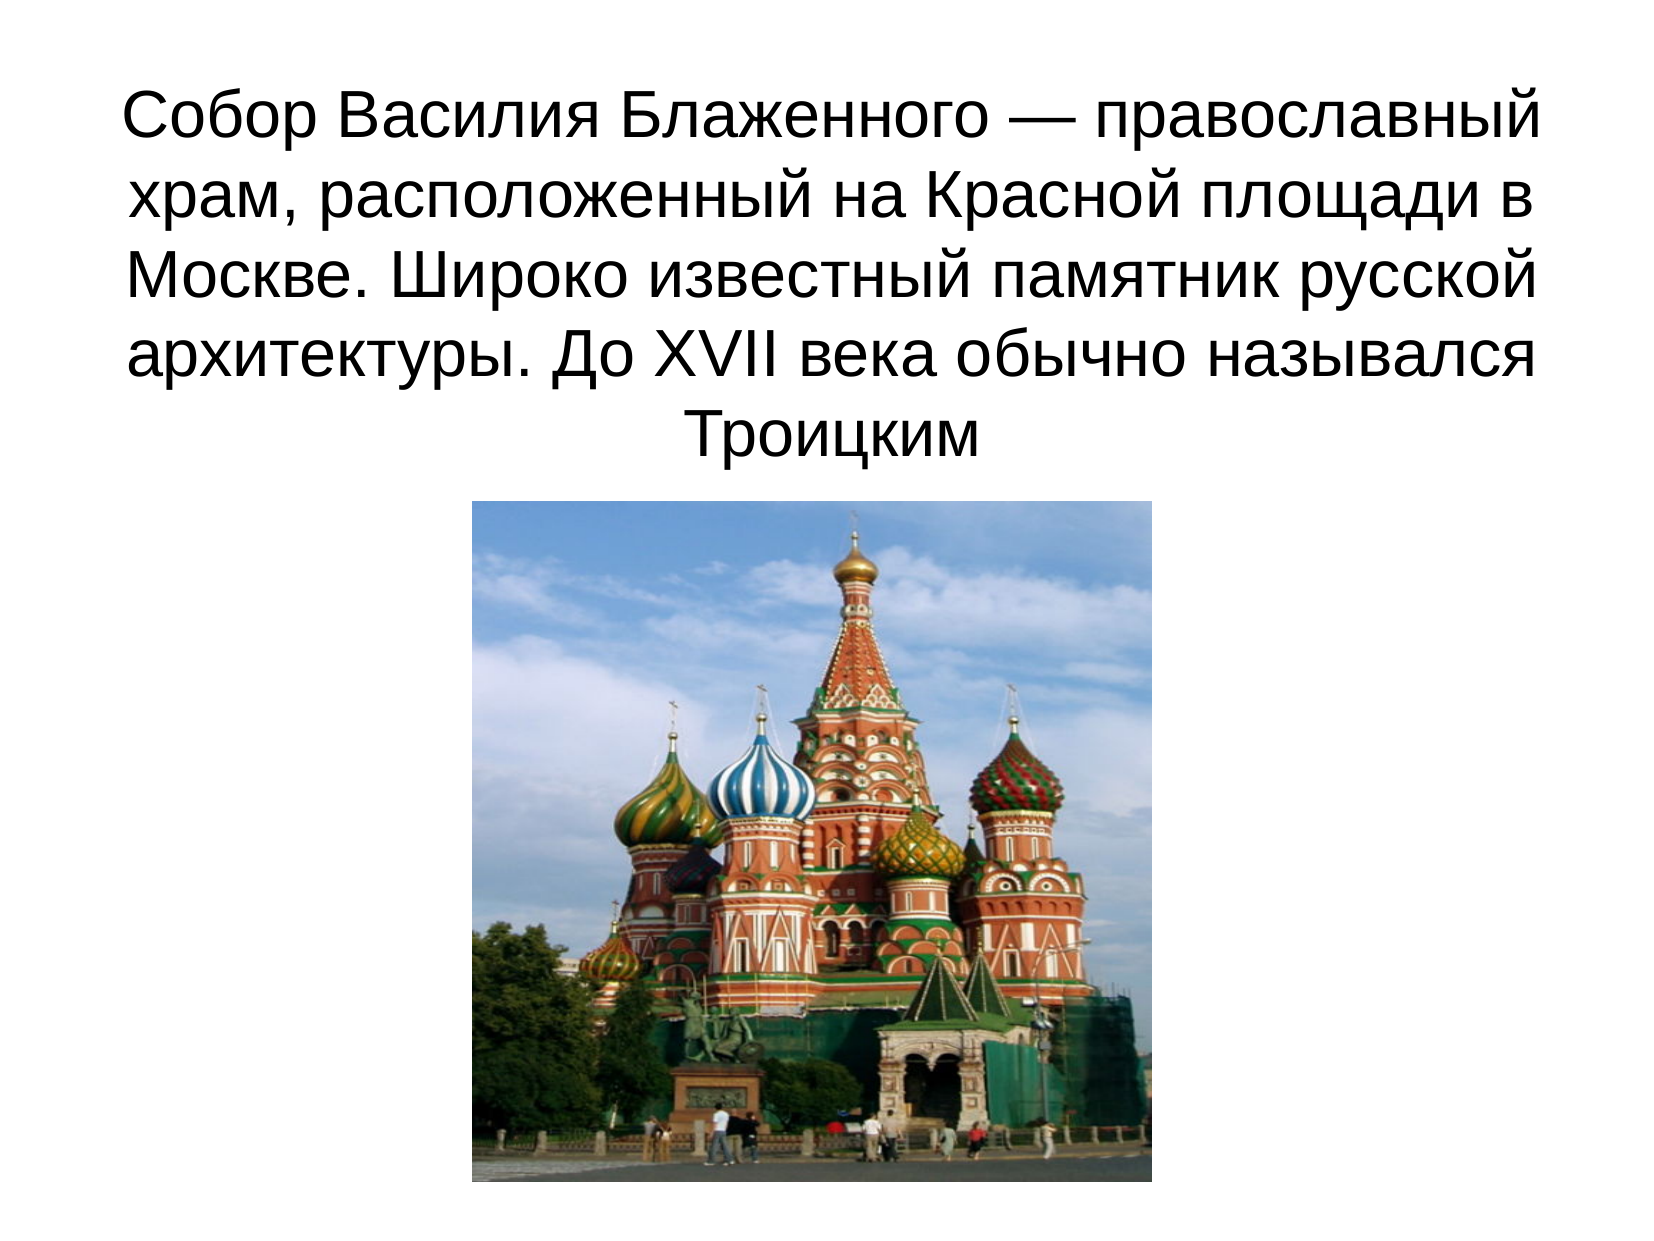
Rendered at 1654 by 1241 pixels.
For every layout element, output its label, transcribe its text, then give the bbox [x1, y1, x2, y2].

title Собор Василия Блаженного — православный храм, расположенный на Красной площади в Москве. Широко известный памятник русской архитектуры. До XVII века обычно назывался Троицким [88, 0, 1577, 614]
picture [472, 501, 1152, 1182]
